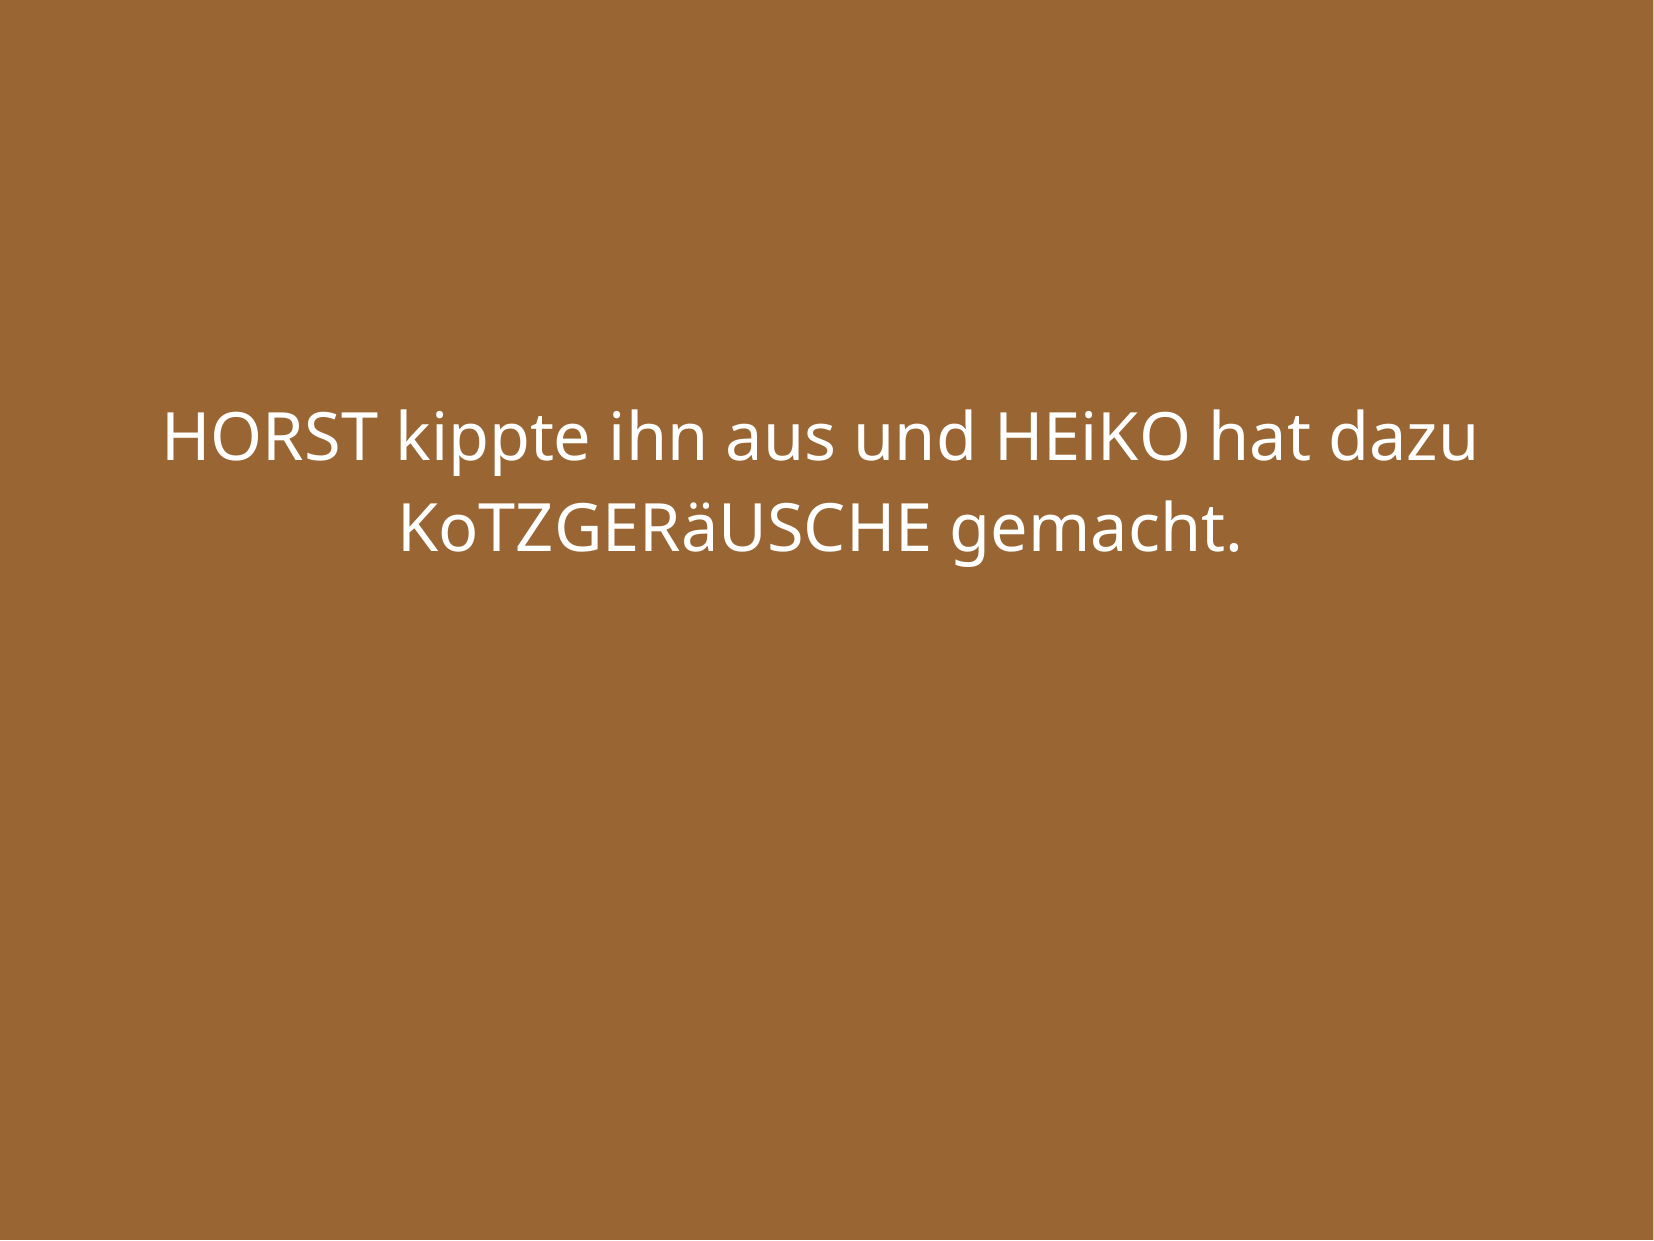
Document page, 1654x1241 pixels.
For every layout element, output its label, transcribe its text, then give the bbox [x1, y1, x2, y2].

subtitle HORST kippte ihn aus und HEiKO hat dazu KoTZGERäUSCHE gemacht. [76, 0, 1565, 1109]
